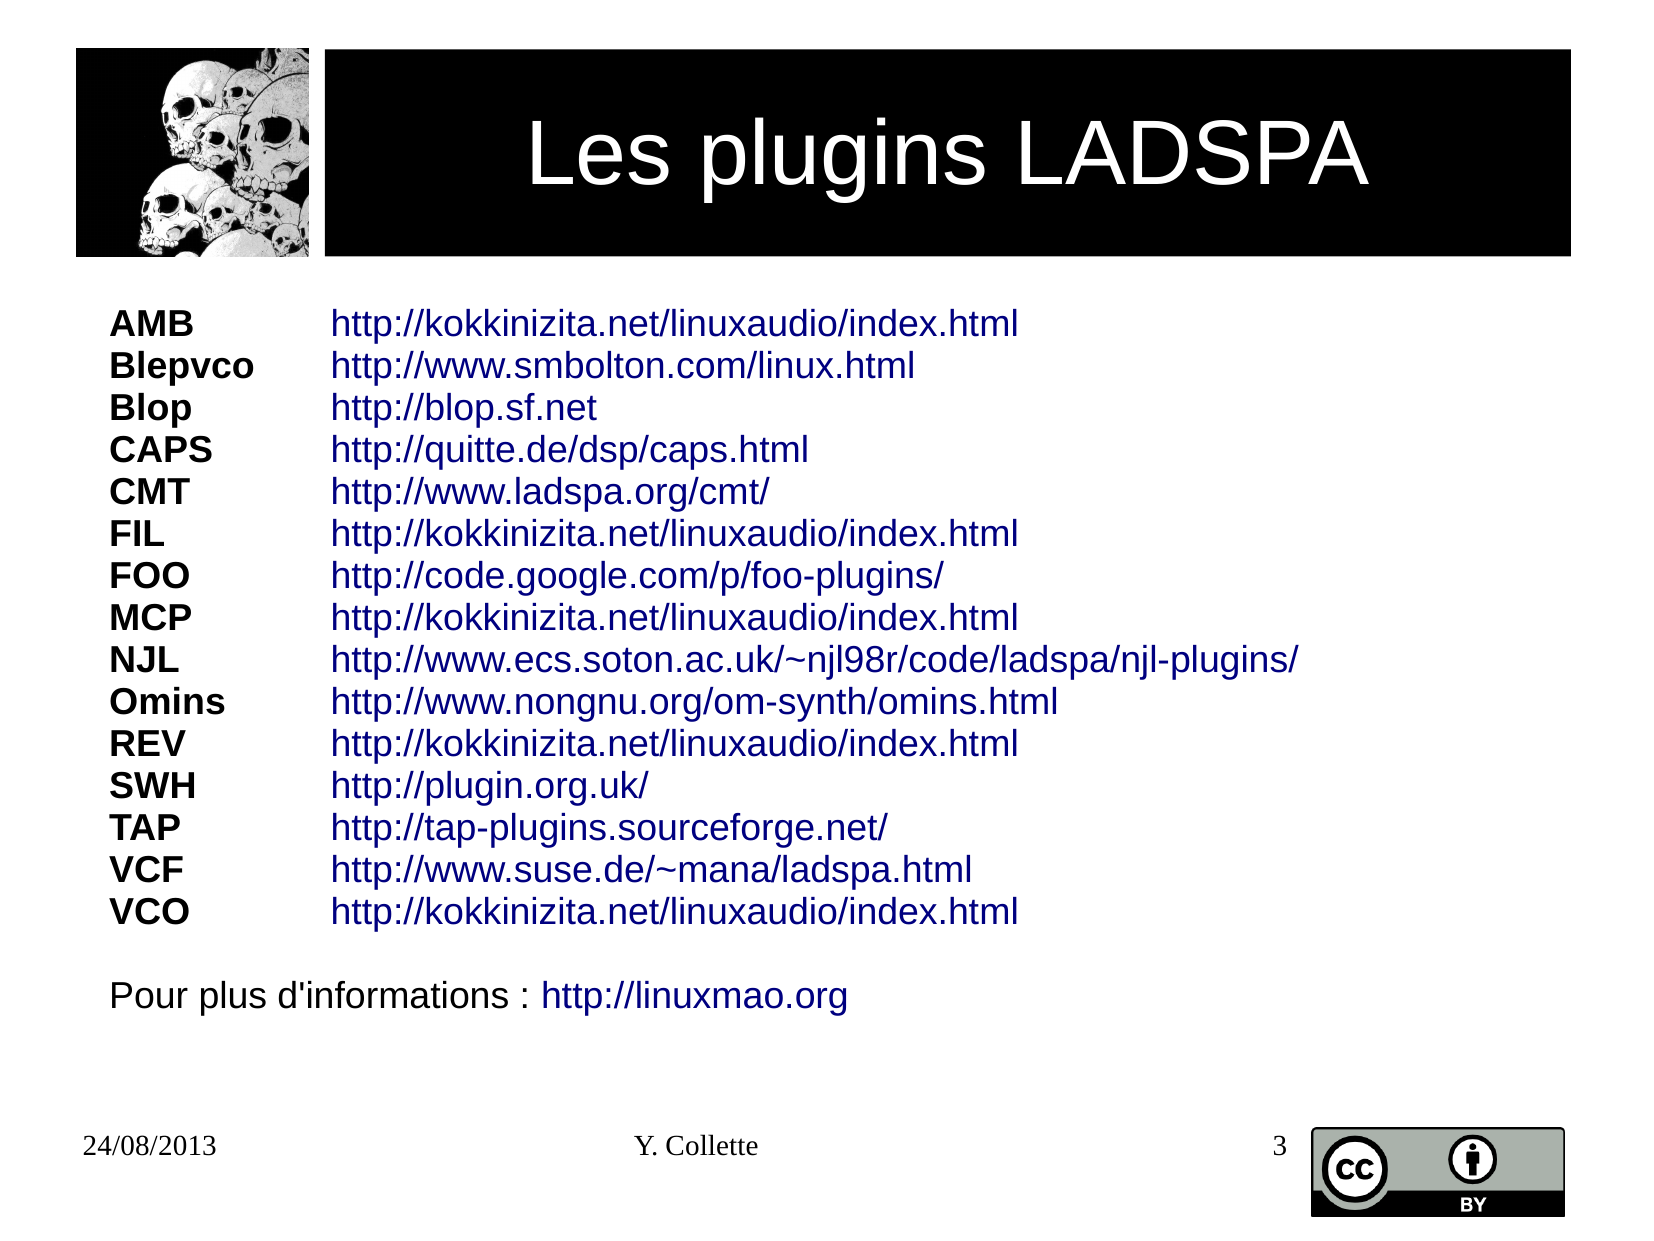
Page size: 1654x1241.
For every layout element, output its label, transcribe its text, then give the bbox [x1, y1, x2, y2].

text_box AMB http://kokkinizita.net/linuxaudio/index.html Blepvco http://www.smbolton.com/linux.html Blop http://blop.sf.net CAPS http://quitte.de/dsp/caps.html CMT http://www.ladspa.org/cmt/ FIL http://kokkinizita.net/linuxaudio/index.html FOO http://code.google.com/p/foo-plugins/ MCP http://kokkinizita.net/linuxaudio/index.html NJL http://www.ecs.soton.ac.uk/~njl98r/code/ladspa/njl-plugins/ Omins http://www.nongnu.org/om-synth/omins.html REV http://kokkinizita.net/linuxaudio/index.html SWH http://plugin.org.uk/ TAP http://tap-plugins.sourceforge.net/ VCF http://www.suse.de/~mana/ladspa.html VCO http://kokkinizita.net/linuxaudio/index.html Pour plus d'informations : http://linuxmao.org [94, 295, 1571, 1024]
title Les plugins LADSPA [324, 49, 1571, 257]
picture [1311, 1127, 1565, 1217]
picture [76, 48, 309, 257]
